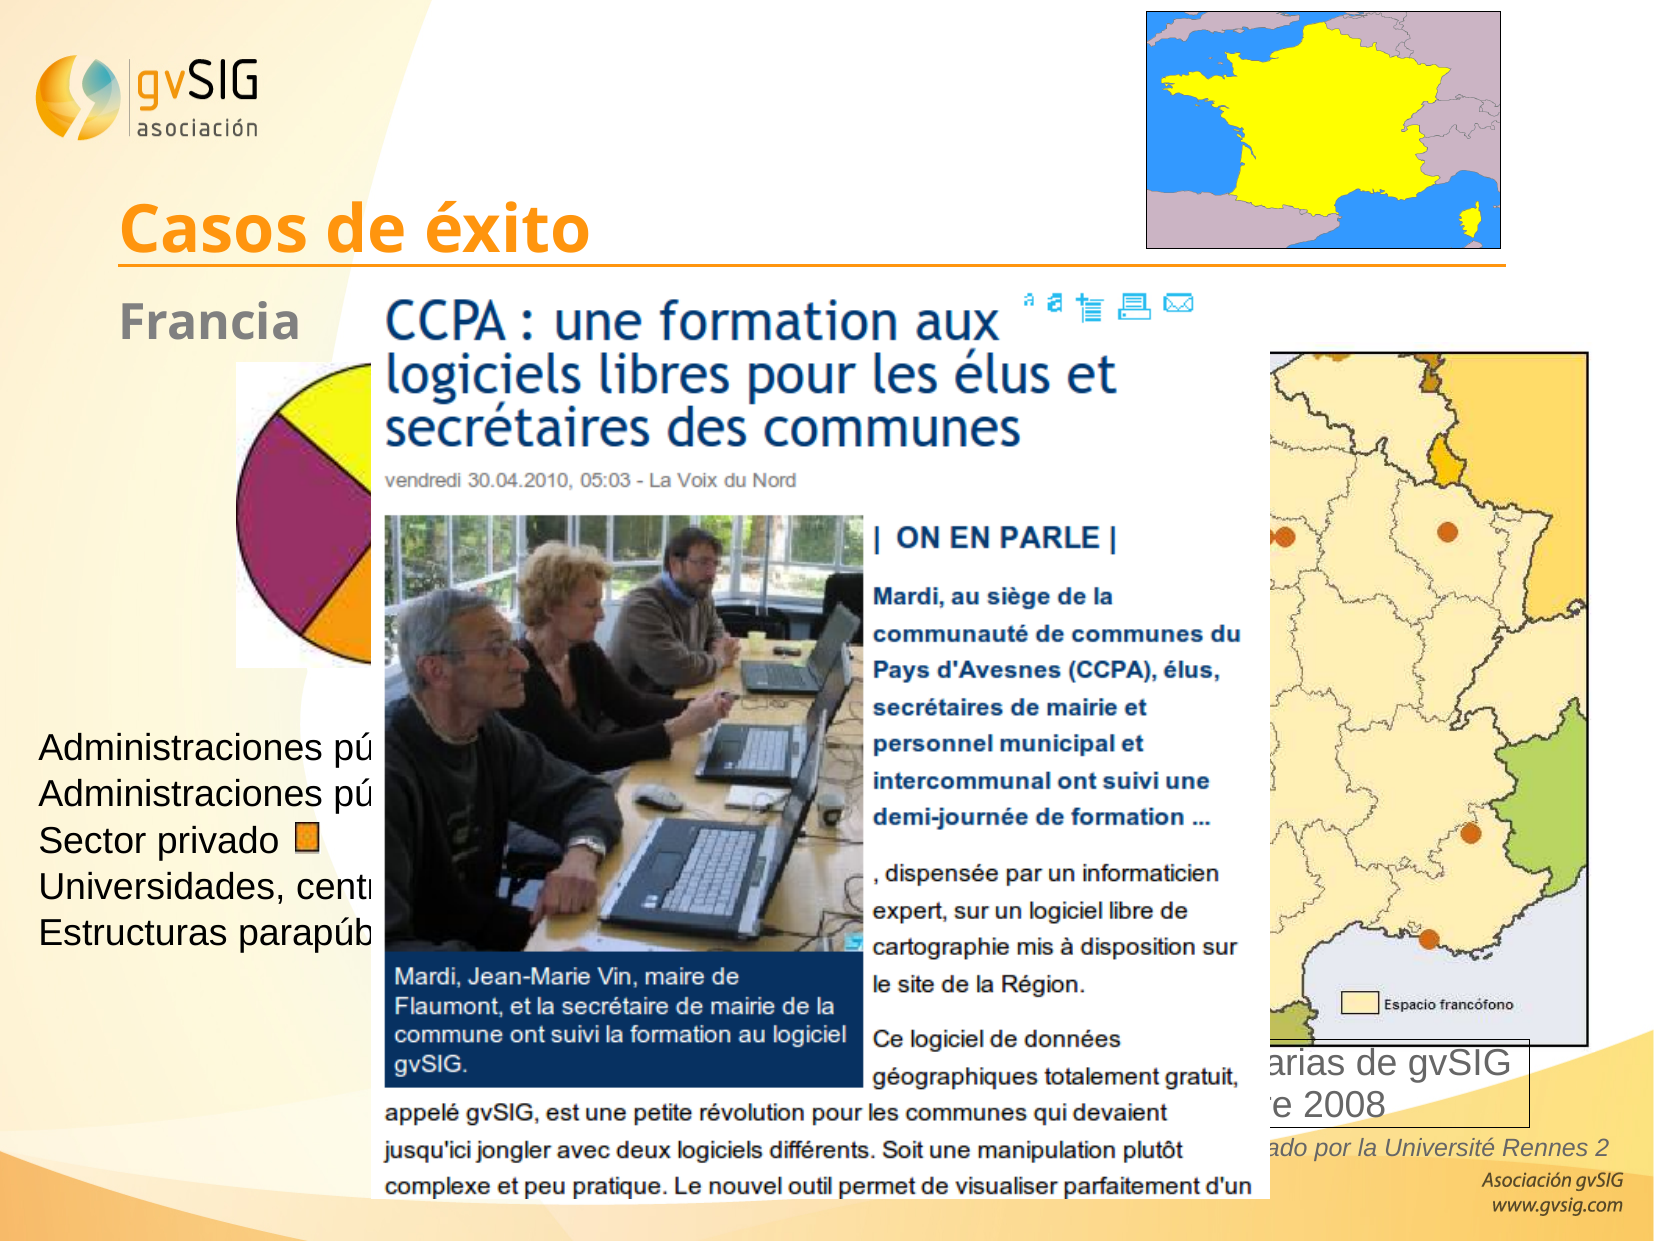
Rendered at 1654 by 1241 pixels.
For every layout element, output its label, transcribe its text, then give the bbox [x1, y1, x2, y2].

text_box * Estudio realizado por la Université Rennes 2 [1270, 1126, 1626, 1170]
text_box Administraciones públicas locales y regionales Administraciones públicas estatales Sector privado Universidades, centros de investigación Estructuras parapúblicas [23, 715, 371, 957]
title Casos de éxito [118, 177, 1607, 276]
text_box Instituciones usuarias de gvSIG Noviembre 2008 [1270, 1039, 1530, 1126]
picture [0, 0, 1654, 1241]
title Francia [118, 276, 857, 365]
